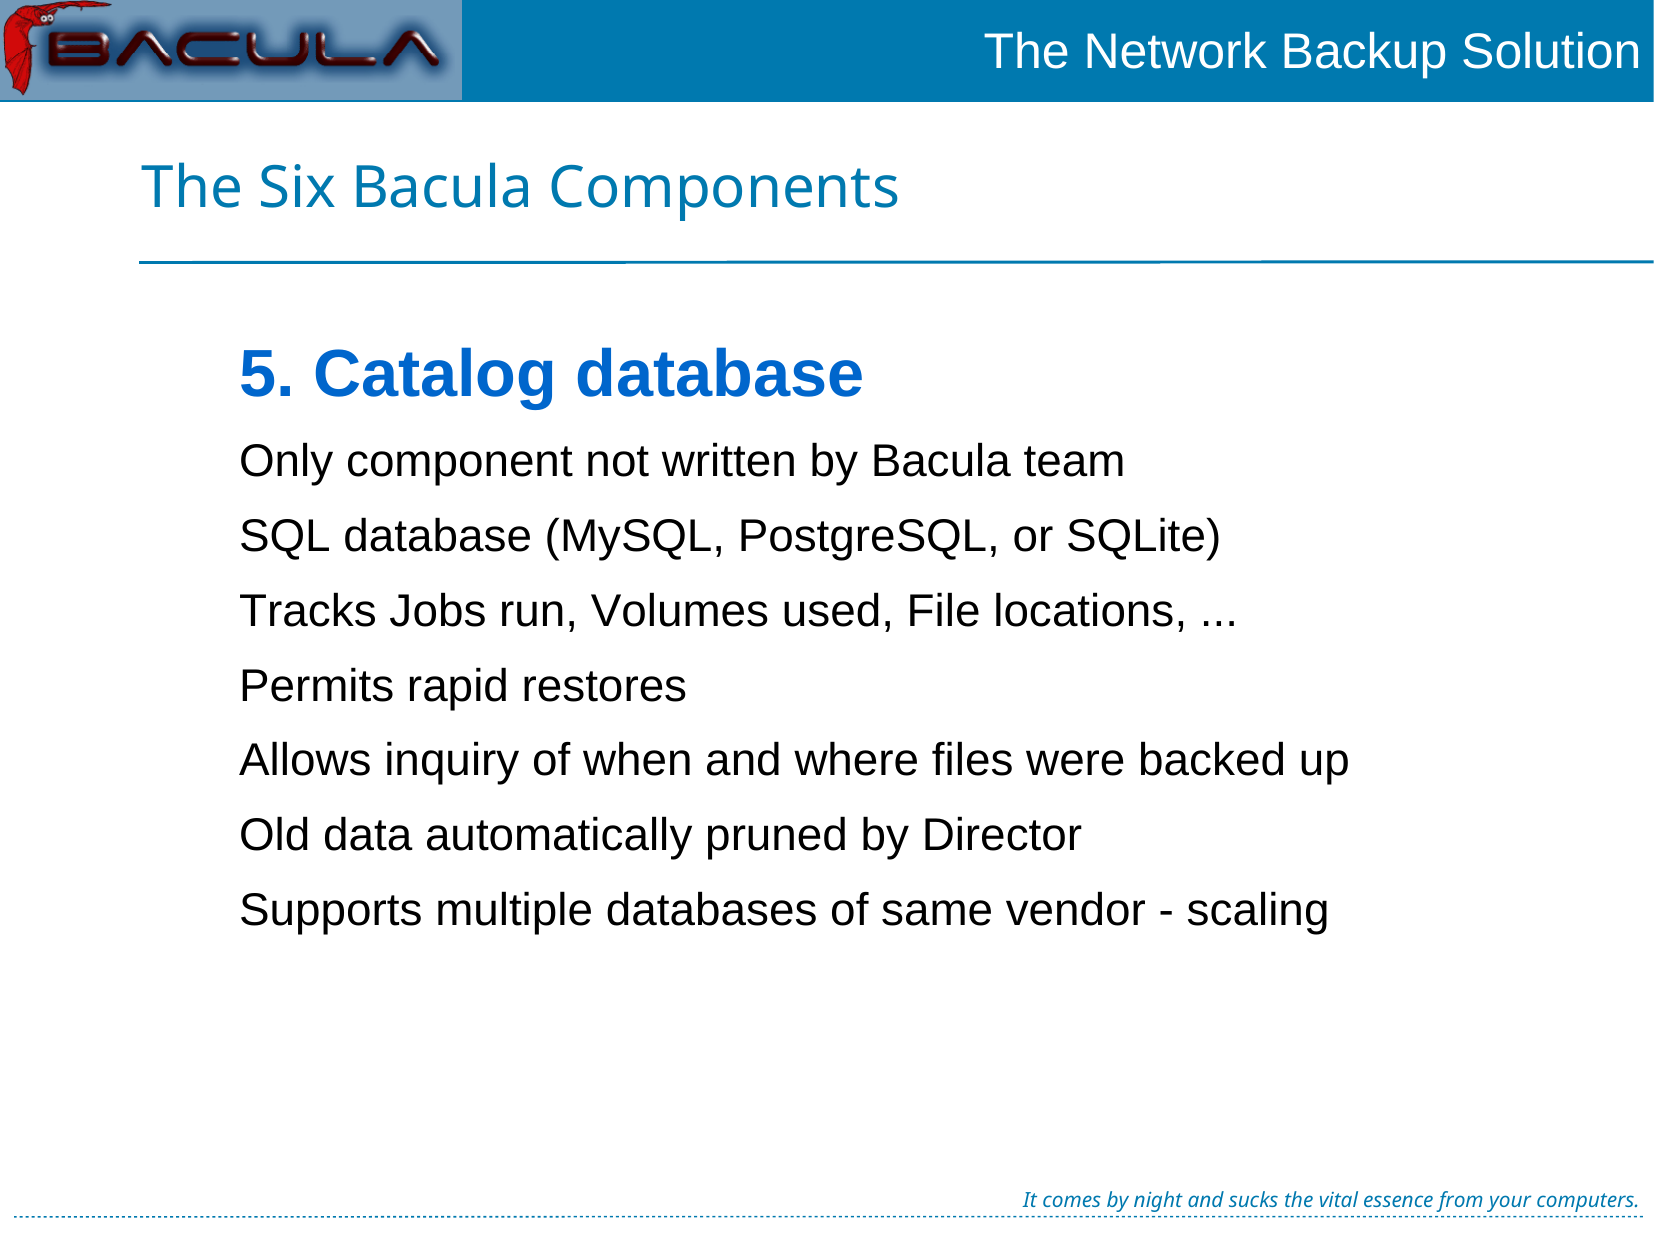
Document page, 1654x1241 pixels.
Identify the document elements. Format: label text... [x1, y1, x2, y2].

list 5. Catalog database Only component not written by Bacula team SQL database (MySQL, PostgreSQL, or SQLite) Tracks Jobs run, Volumes used, File locations, ... Permits rapid restores Allows inquiry of when and where files were backed up Old data automatically pruned by Director Supports multiple databases of same vendor - scaling [144, 336, 1538, 1126]
picture [0, 0, 461, 99]
title The Six Bacula Components [141, 112, 1501, 226]
